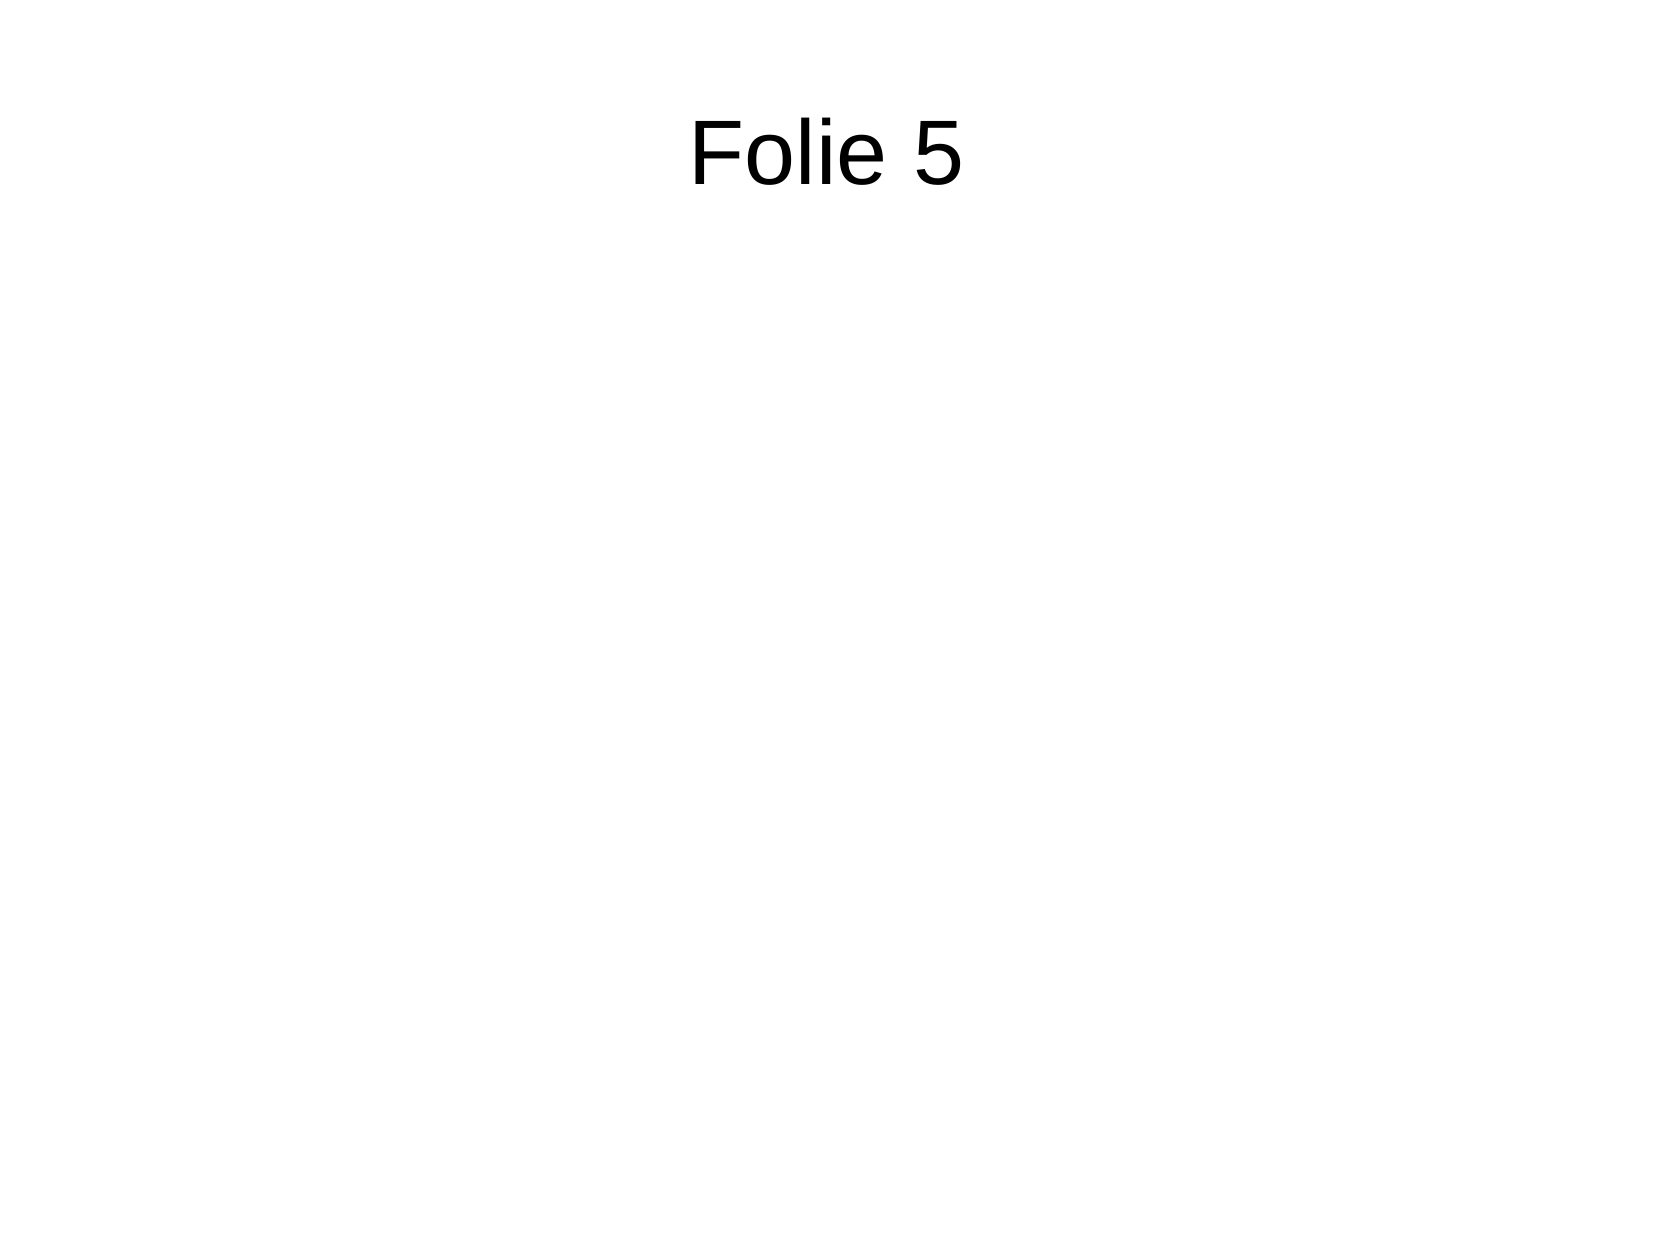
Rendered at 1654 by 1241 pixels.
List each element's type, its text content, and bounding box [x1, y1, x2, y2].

title Folie 5 [82, 49, 1571, 257]
